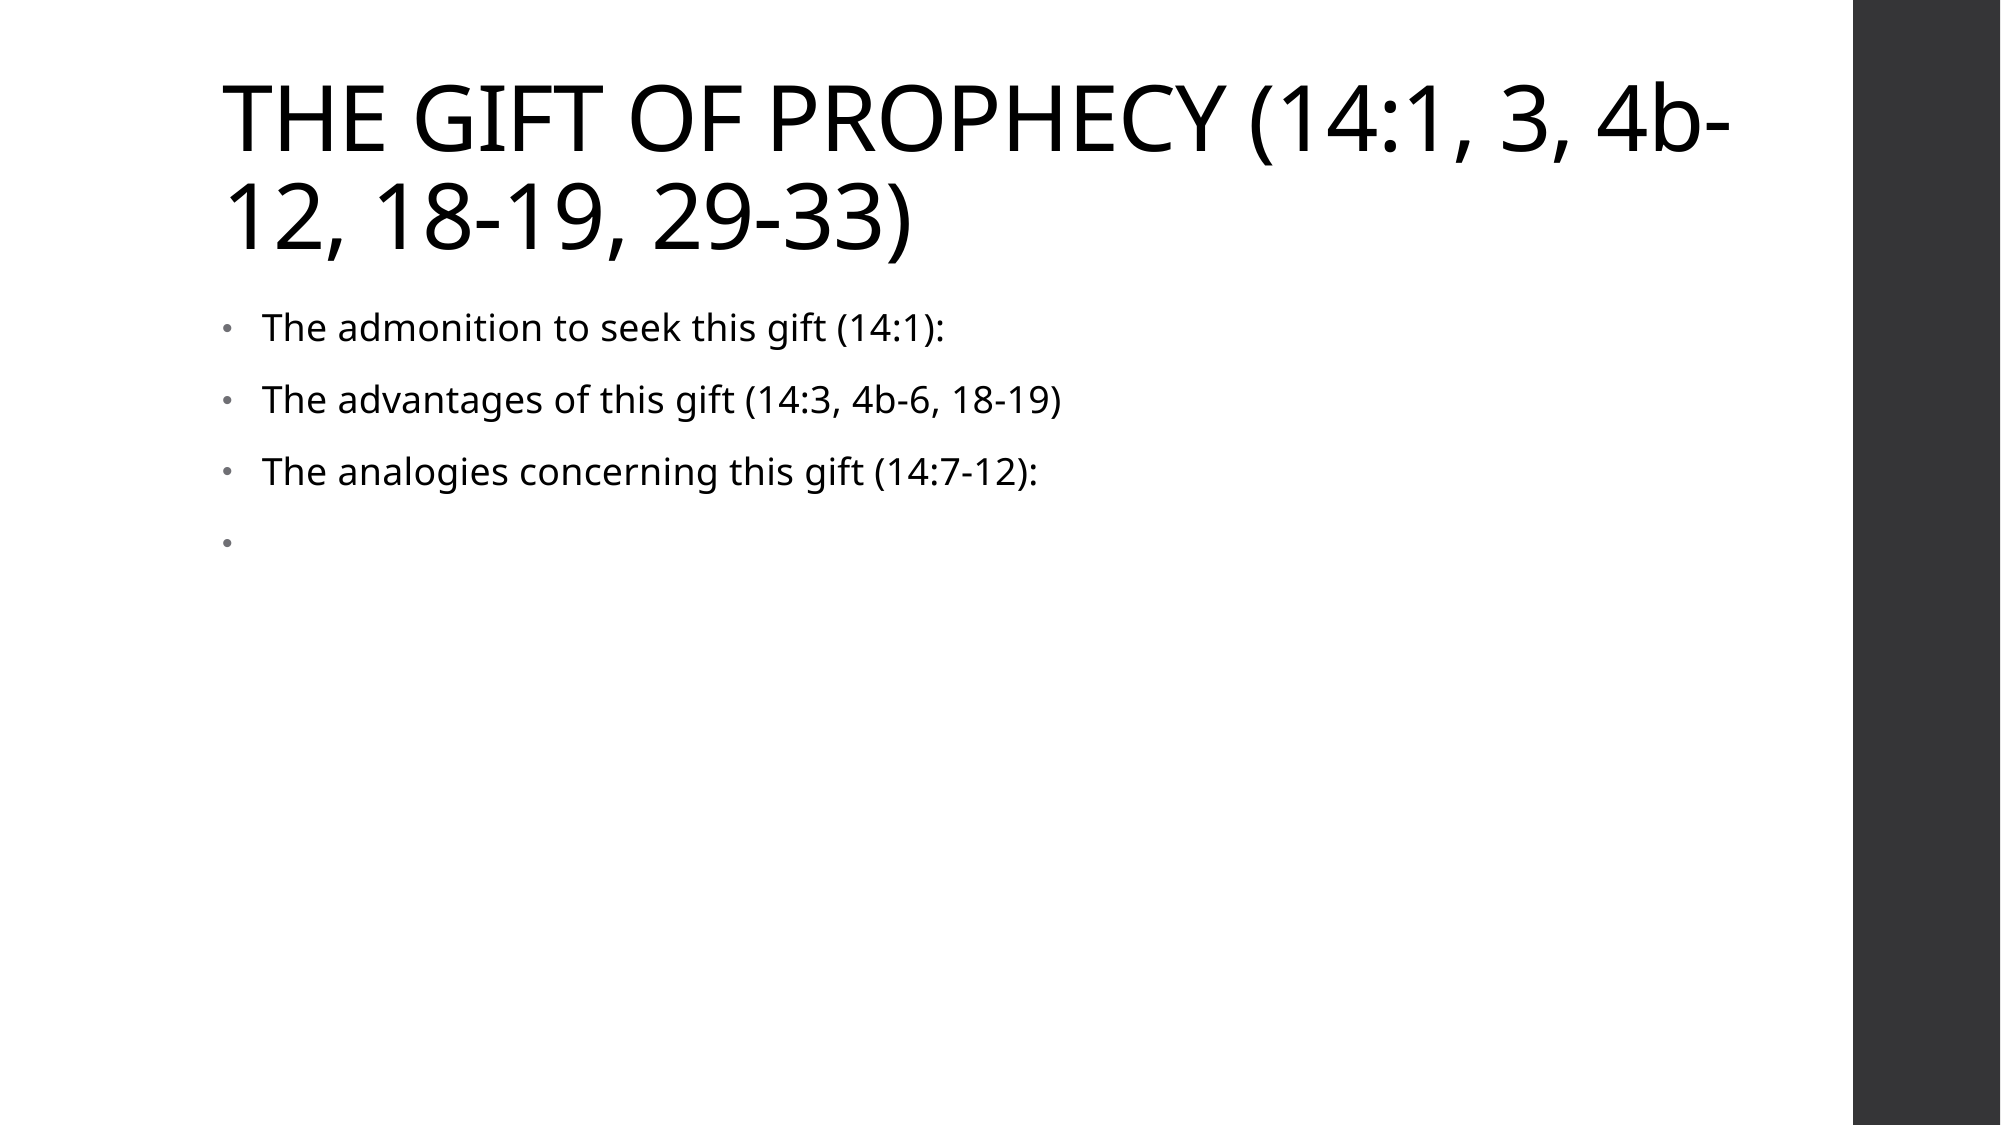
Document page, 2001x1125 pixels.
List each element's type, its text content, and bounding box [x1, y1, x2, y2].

list The admonition to seek this gift (14:1): The advantages of this gift (14:3, 4b-6, 18-19) The analogies concerning this gift (14:7-12): [206, 299, 1617, 1014]
title THE GIFT OF PROPHECY (14:1, 3, 4b-12, 18-19, 29-33) [206, 60, 1797, 278]
